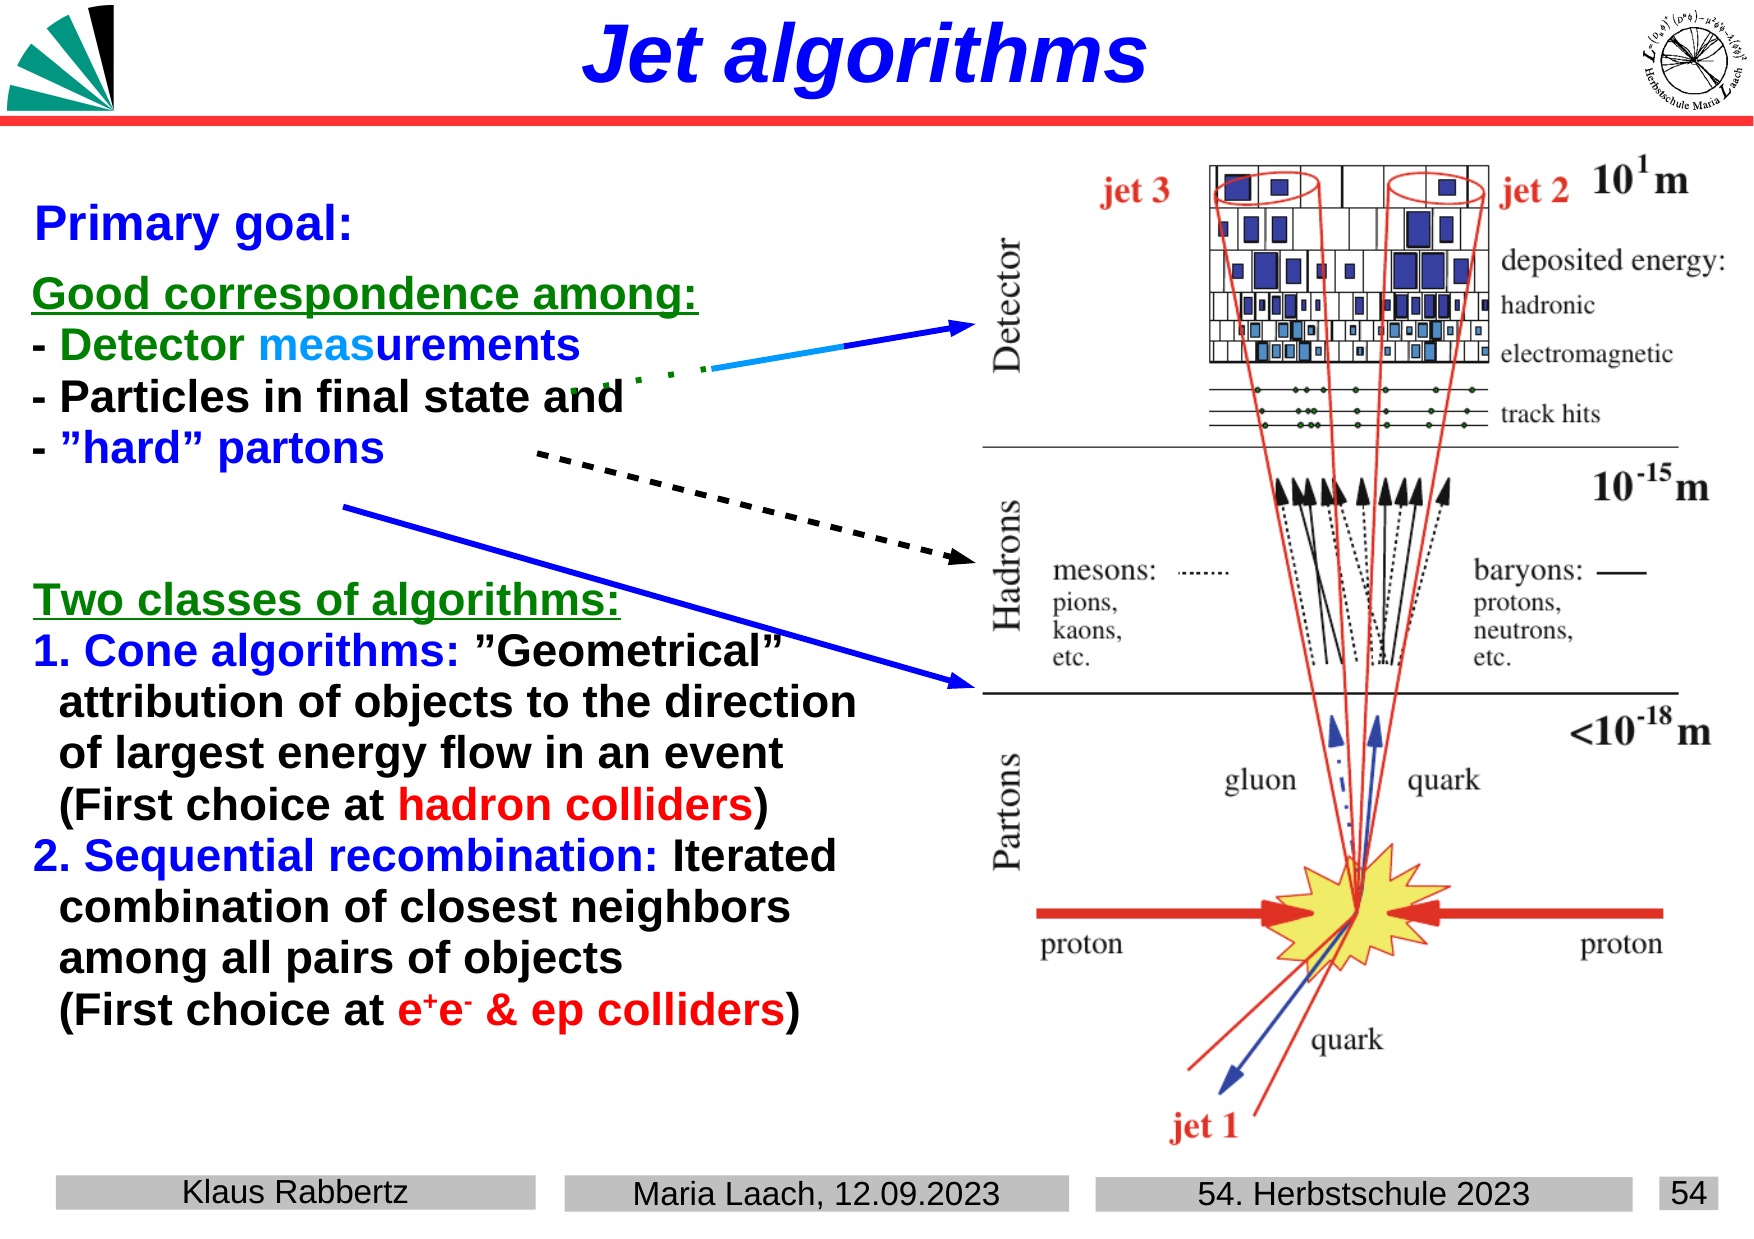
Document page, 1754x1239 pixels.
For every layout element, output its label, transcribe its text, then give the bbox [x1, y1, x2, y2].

picture [1643, 10, 1747, 110]
picture [970, 146, 1730, 1153]
picture [7, 5, 114, 112]
title Jet algorithms [120, 0, 1612, 107]
text_box Two classes of algorithms: 1. Cone algorithms: ”Geometrical” attribution of objects to the direction of largest energy flow in an event (First choice at hadron colliders) 2. Sequential recombination: Iterated combination of closest neighbors among all pairs of objects (First choice at e+e- & ep colliders) [21, 567, 883, 1093]
text_box Primary goal: [22, 188, 378, 258]
text_box Good correspondence among: - Detector measurements - Particles in final state and - ”hard” partons [19, 262, 822, 479]
